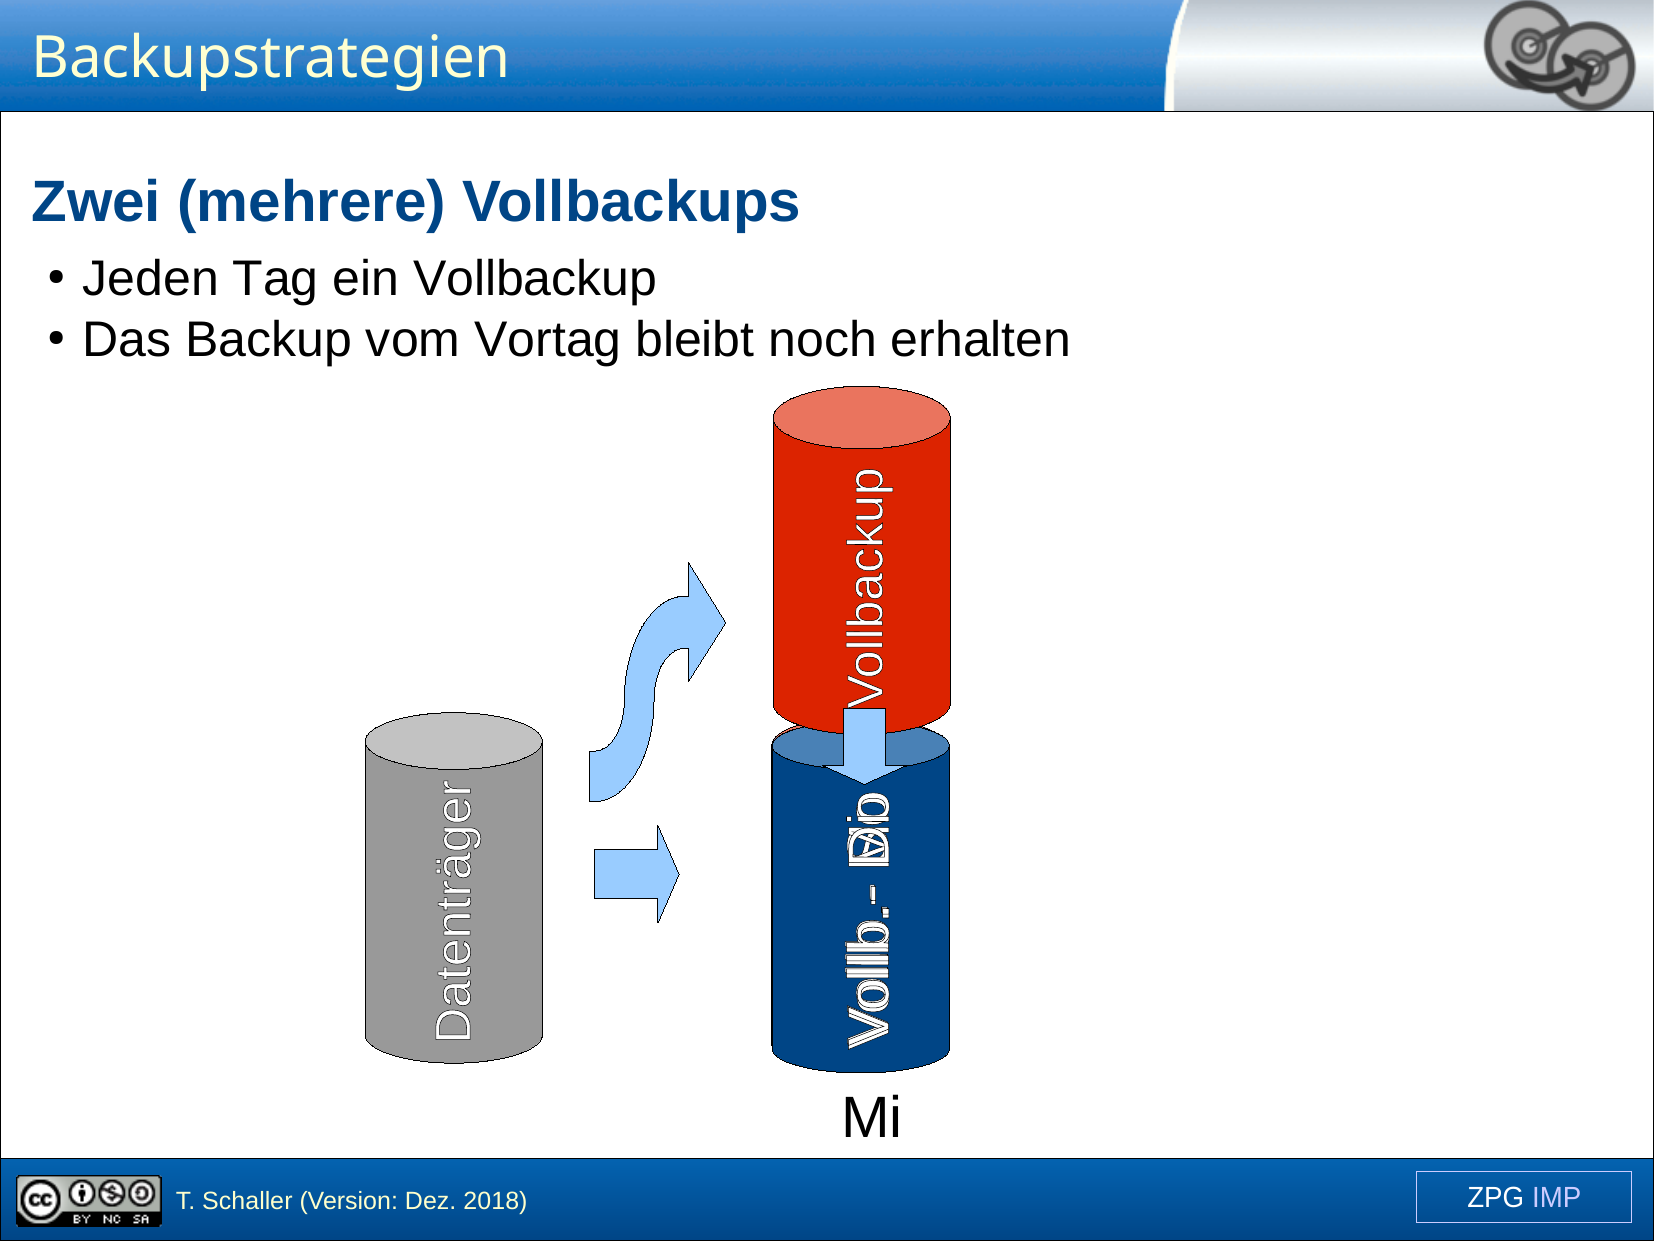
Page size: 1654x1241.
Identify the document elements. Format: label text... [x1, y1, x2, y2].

title Backupstrategien [31, 16, 1151, 94]
text_box Datenträger [417, 652, 545, 1059]
text_box Jeden Tag ein Vollbackup Das Backup vom Vortag bleibt noch erhalten [47, 250, 1270, 424]
picture [0, 0, 1654, 111]
text_box Vollb.- Mo [828, 1061, 955, 1065]
text_box Vollbackup [909, 1065, 942, 1075]
text_box [365, 745, 500, 1064]
text_box So [811, 1070, 919, 1151]
text_box [594, 825, 680, 923]
text_box [773, 422, 830, 732]
picture [16, 1175, 162, 1227]
text_box Mo [823, 1075, 951, 1150]
text_box Mi [826, 1076, 954, 1151]
text_box Zwei (mehrere) Vollbackups [31, 168, 1321, 236]
text_box Vollbackup [829, 401, 975, 724]
text_box Vollb.- Di [828, 654, 956, 1061]
text_box [589, 562, 726, 802]
text_box [771, 708, 926, 1070]
